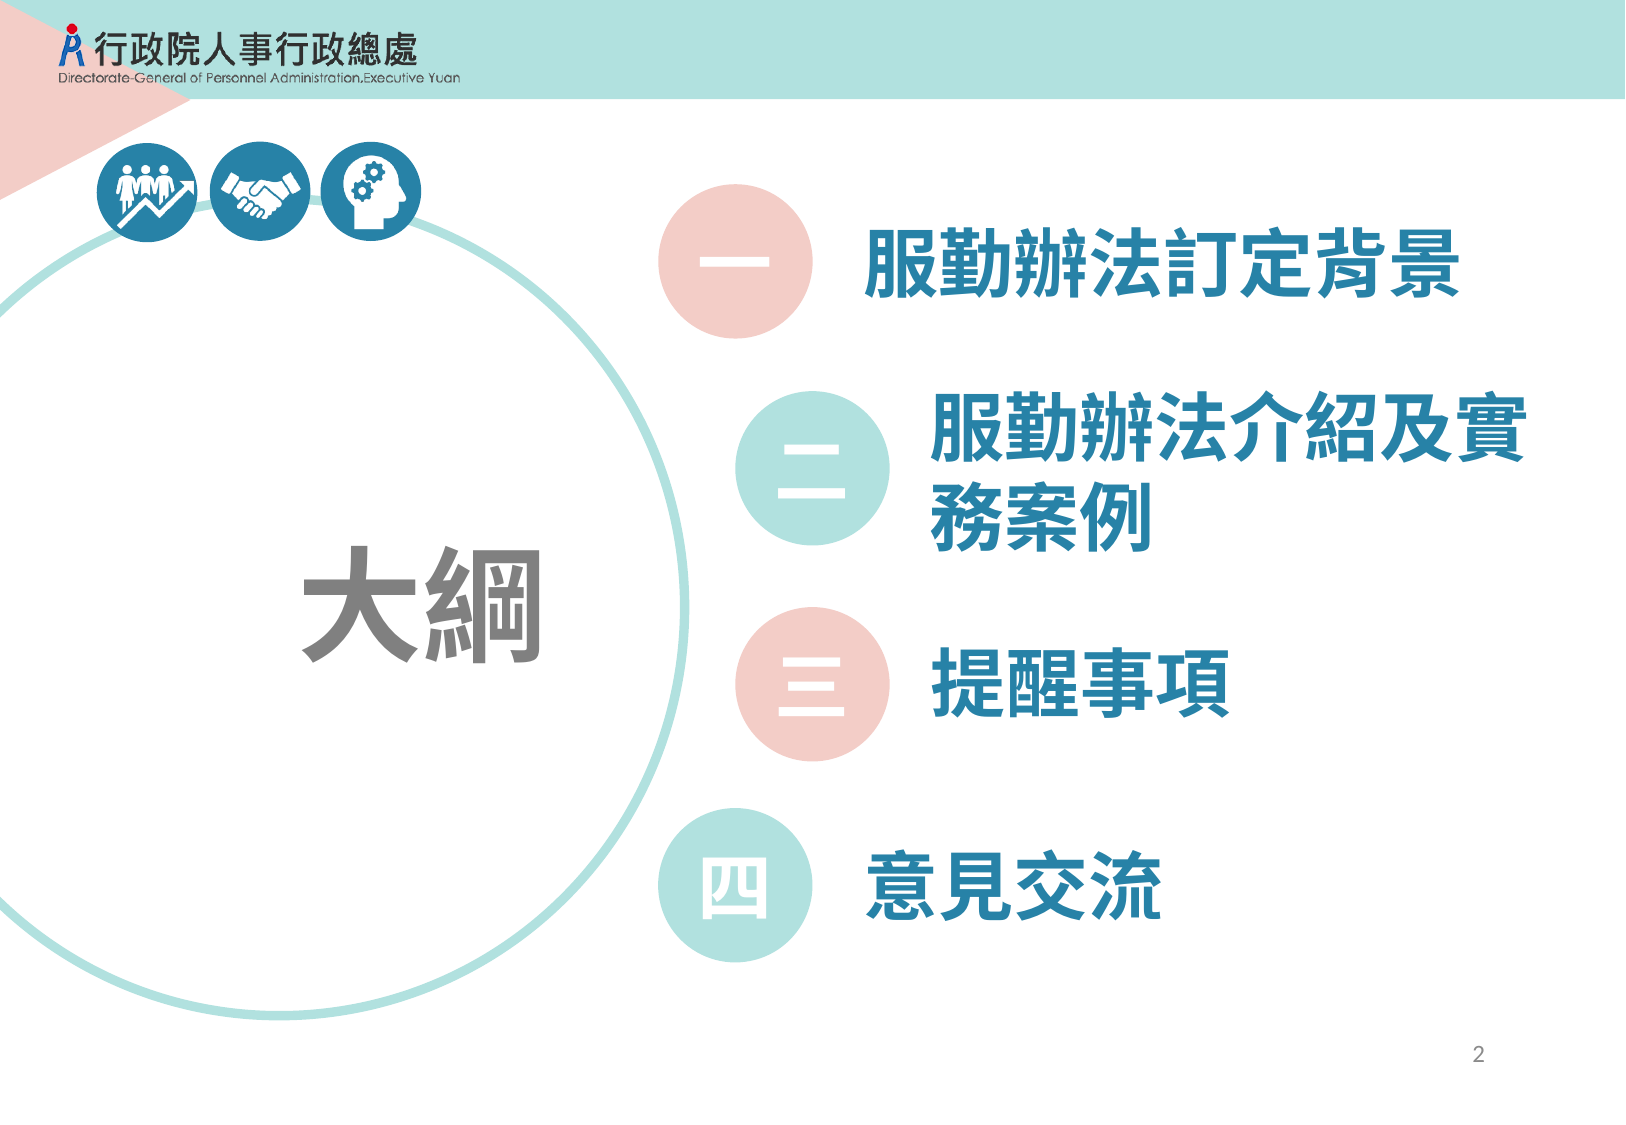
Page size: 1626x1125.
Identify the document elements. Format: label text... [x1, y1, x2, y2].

text_box [353, 238, 388, 242]
text_box <編號> [1134, 1022, 1501, 1083]
text_box 二 [735, 391, 890, 546]
text_box [320, 162, 330, 221]
text_box 四 [658, 808, 813, 963]
picture [110, 151, 199, 239]
picture [57, 22, 460, 83]
picture [216, 152, 305, 239]
text_box 意見交流 [848, 832, 1362, 938]
text_box 提醒事項 [916, 628, 1490, 734]
text_box 服勤辦法訂定背景 [848, 209, 1506, 314]
text_box [96, 159, 110, 227]
text_box 服勤辦法介紹及實務案例 [914, 373, 1549, 569]
picture [330, 150, 419, 238]
text_box [0, 0, 1625, 200]
text_box [119, 143, 175, 151]
text_box 大綱 [282, 519, 596, 685]
text_box 三 [735, 607, 890, 762]
text_box [305, 168, 311, 214]
text_box [343, 141, 399, 150]
text_box [229, 141, 291, 152]
text_box [129, 239, 165, 243]
text_box [209, 167, 216, 216]
text_box 一 [658, 184, 813, 339]
